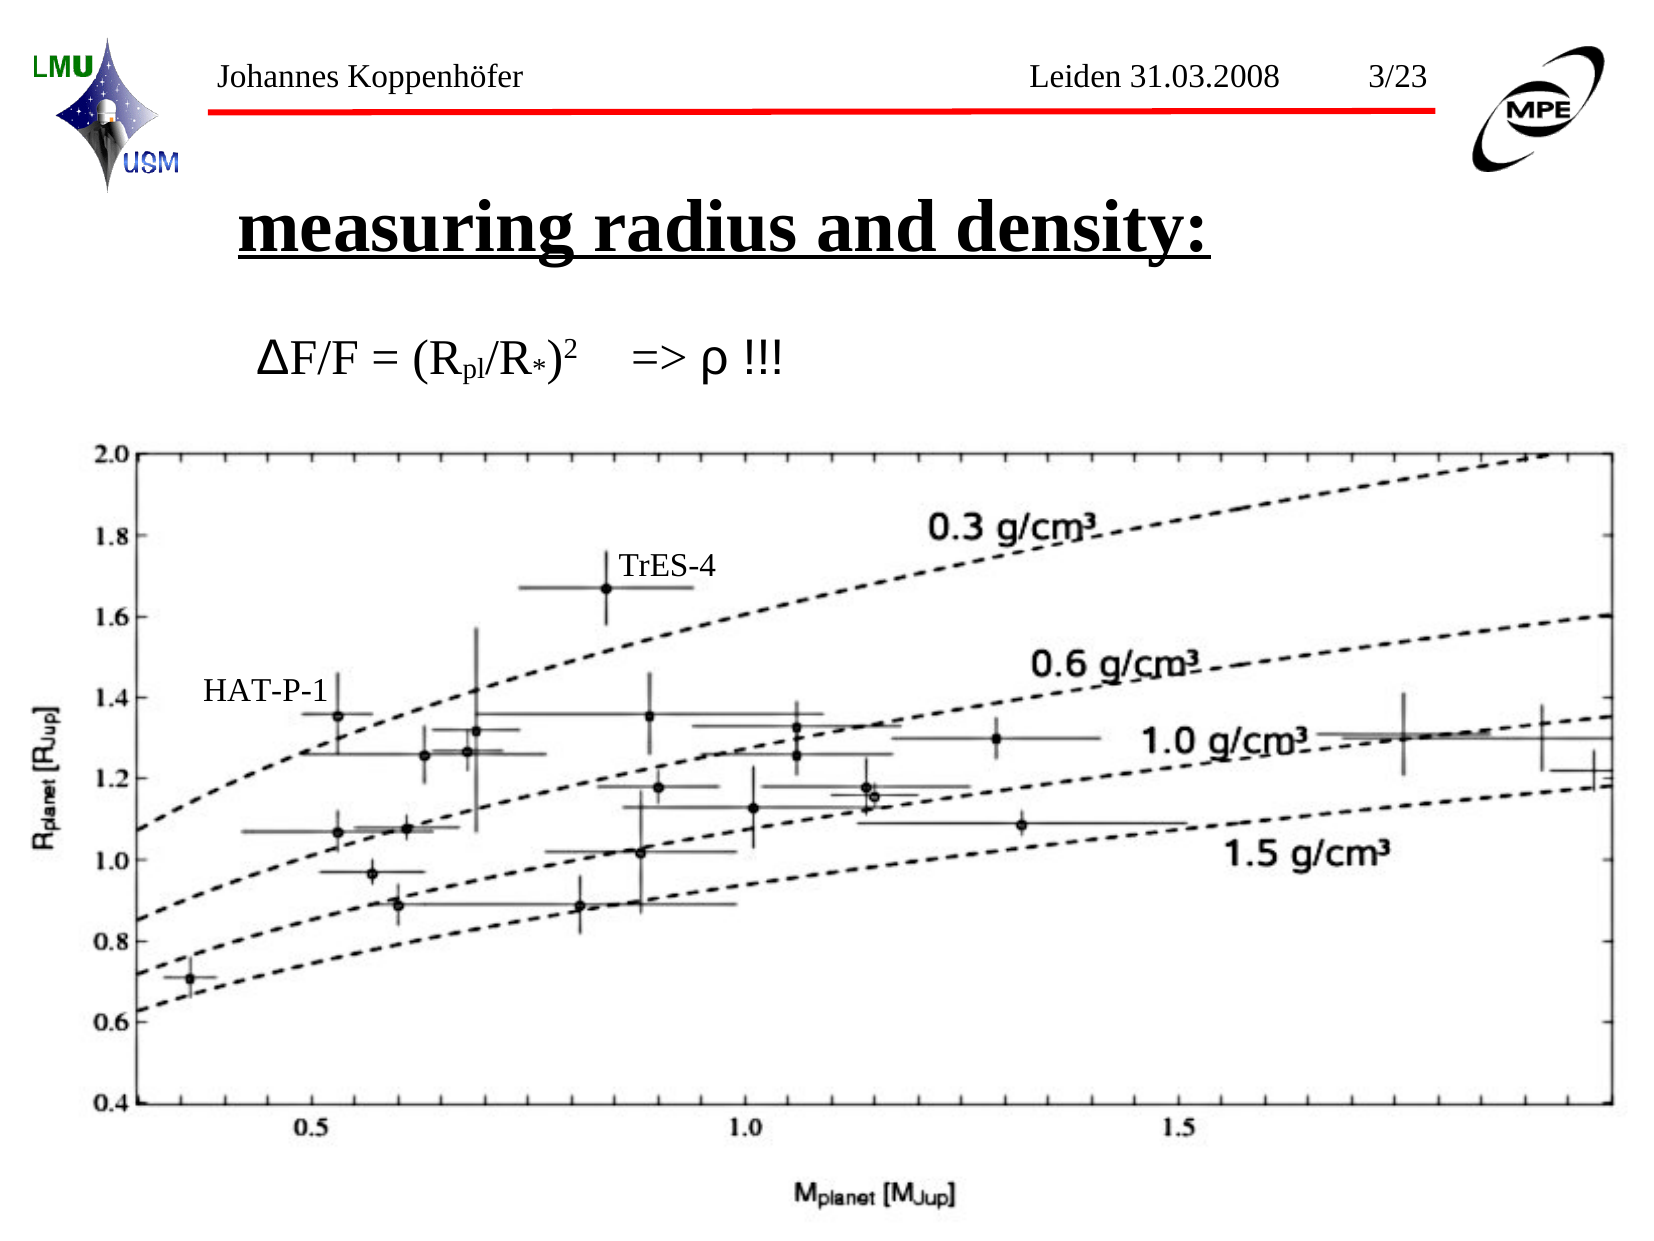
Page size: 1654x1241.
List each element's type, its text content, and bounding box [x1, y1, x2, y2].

text_box TrES-4 [618, 546, 717, 584]
text_box ΔF/F = (Rpl/R*)2 => ρ !!! [256, 329, 785, 404]
text_box Johannes Koppenhöfer [217, 57, 525, 95]
text_box HAT-P-1 [203, 671, 329, 709]
picture [0, 412, 1654, 1241]
picture [1472, 46, 1605, 172]
picture [32, 35, 182, 194]
text_box Leiden 31.03.2008 [1029, 57, 1342, 95]
text_box 3/23 [1368, 57, 1434, 95]
text_box measuring radius and density: [237, 184, 1211, 268]
